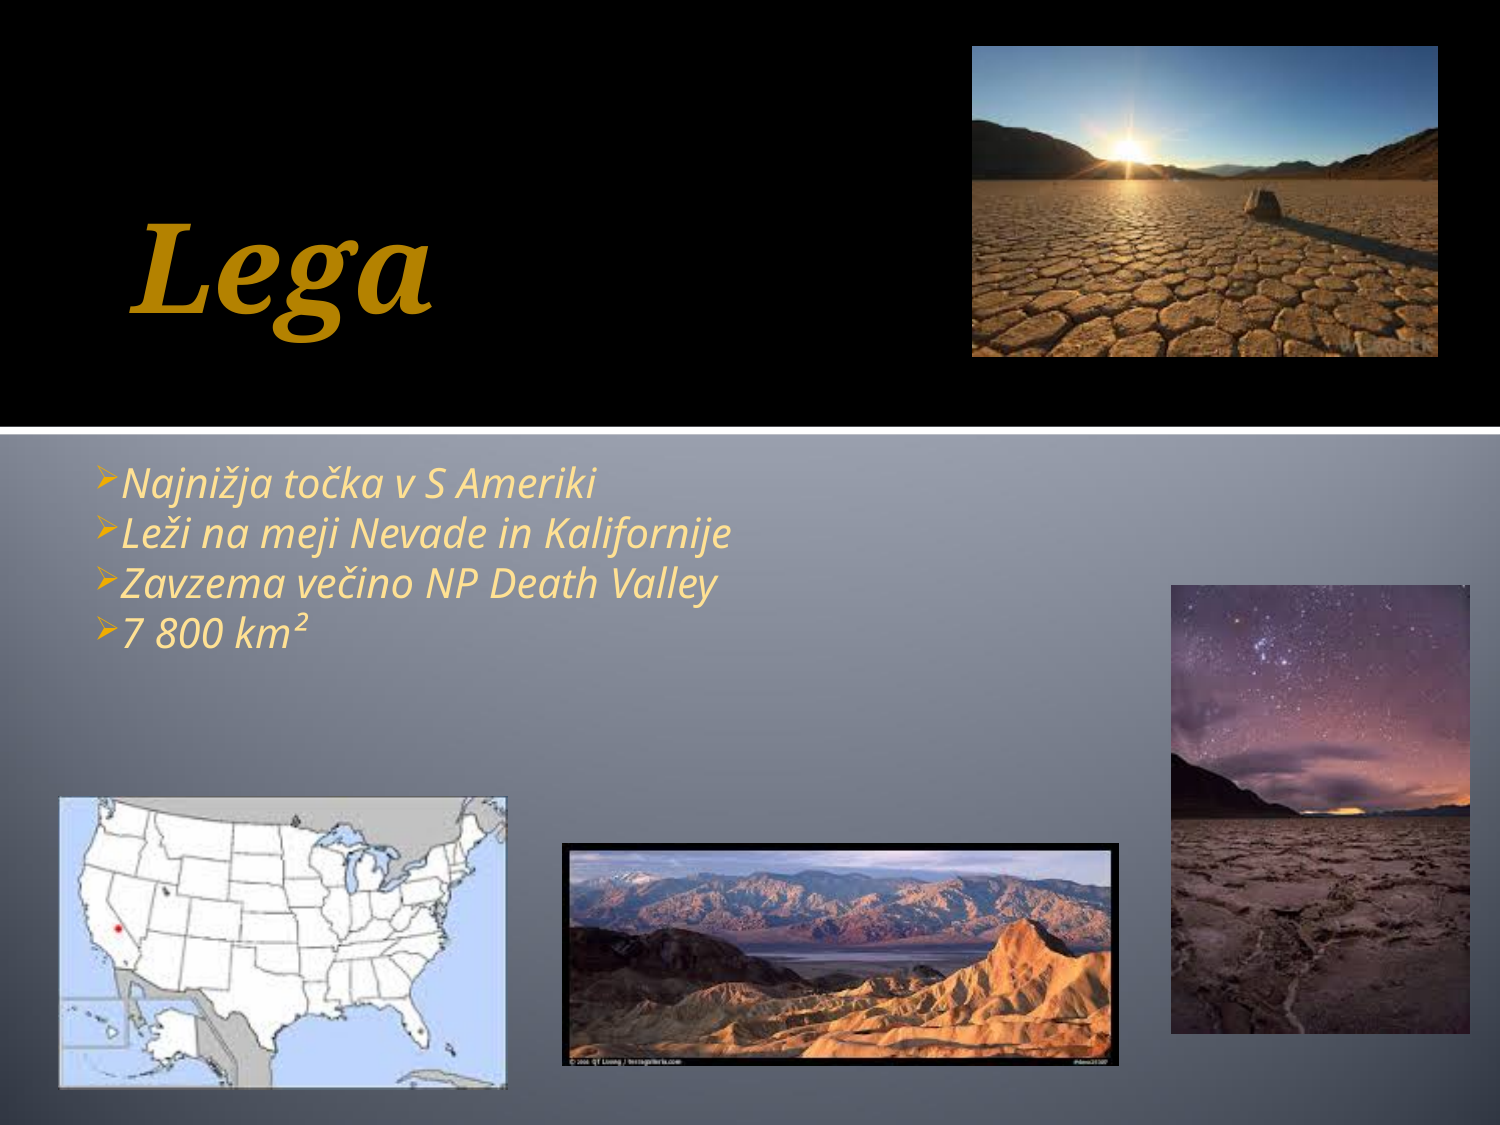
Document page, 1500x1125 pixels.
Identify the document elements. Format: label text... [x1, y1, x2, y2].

list Najnižja točka v S Ameriki Leži na meji Nevade in Kalifornije Zavzema večino NP Death Valley 7 800 km² [70, 457, 1387, 774]
picture [0, 435, 1500, 1125]
title Lega [117, 70, 972, 339]
picture [972, 46, 1438, 357]
